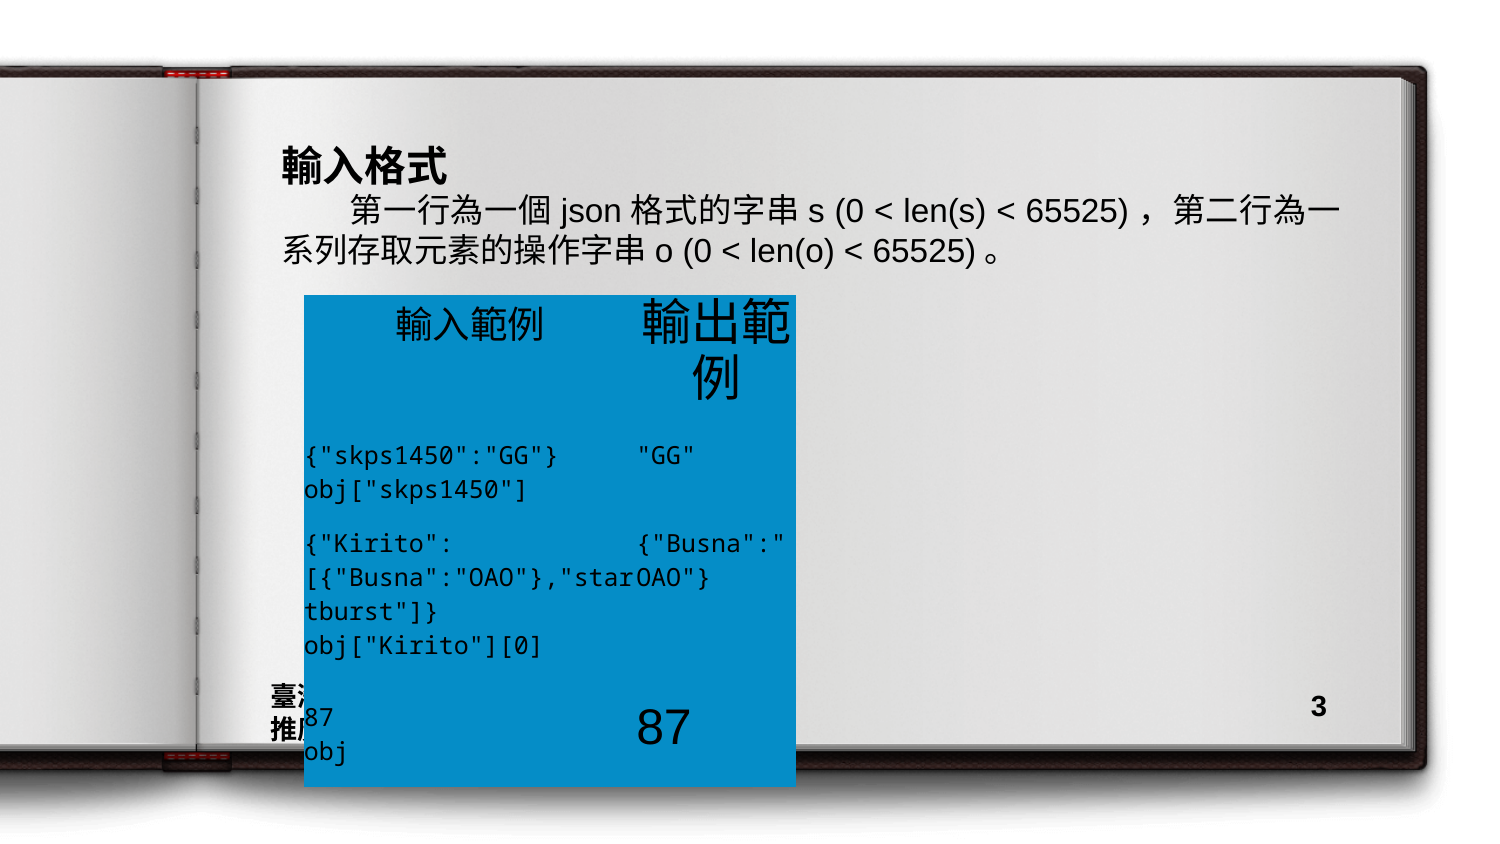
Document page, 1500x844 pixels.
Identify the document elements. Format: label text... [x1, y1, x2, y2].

table_header 輸入範例 [304, 295, 636, 438]
text_box ‹#› [1295, 672, 1386, 737]
table_cell {"skps1450":"GG"} obj["skps1450"] [304, 438, 636, 525]
table_cell "GG" [636, 438, 796, 525]
table_cell {"Busna":"OAO"} [636, 525, 796, 700]
table_cell {"Kirito":[{"Busna":"OAO"},"startburst"]} obj["Kirito"][0] [304, 525, 636, 700]
text_box 輸入格式 第一行為一個json格式的字串s (0 < len(s) < 65525)，第二行為一系列存取元素的操作字串o (0 < len(o) < 65525)。 [266, 132, 1356, 306]
table_cell 87 [636, 700, 796, 787]
table_cell 87 obj [304, 700, 636, 787]
table_header 輸出範例 [636, 295, 796, 438]
